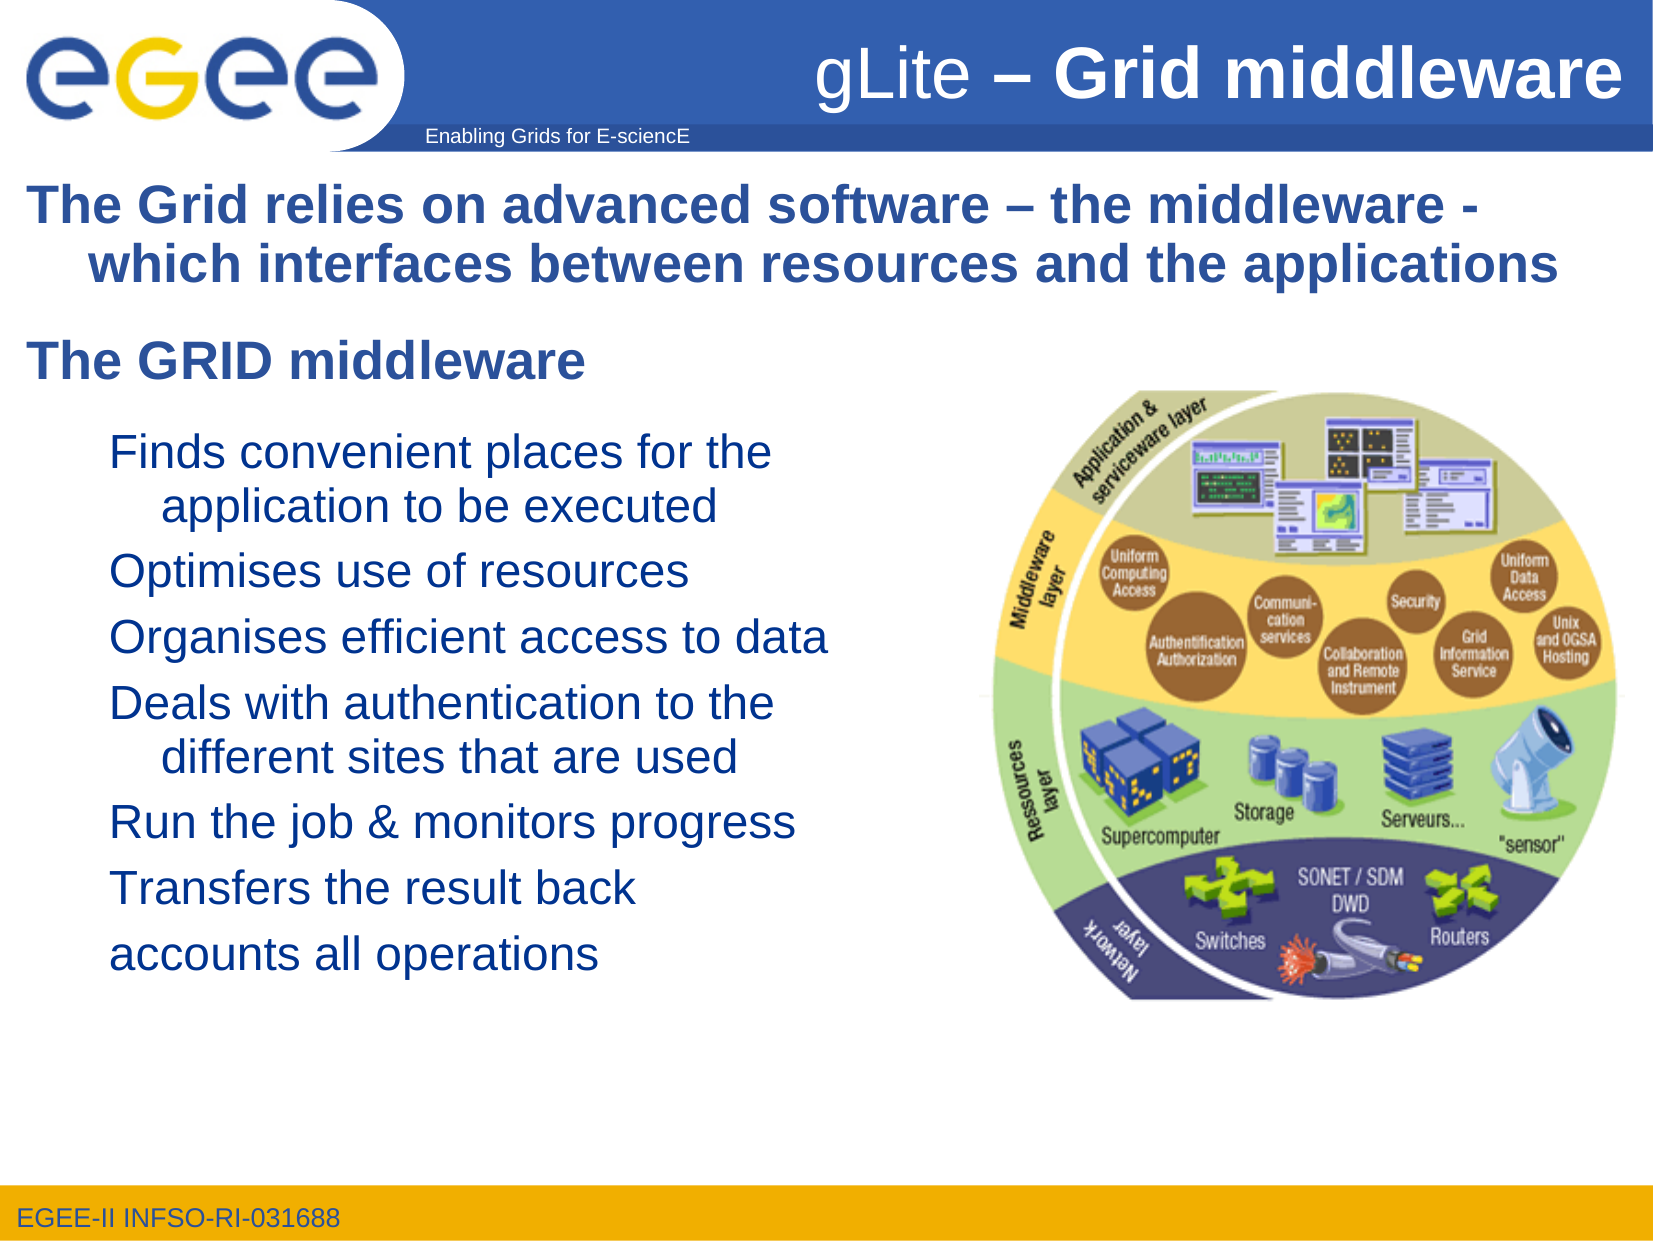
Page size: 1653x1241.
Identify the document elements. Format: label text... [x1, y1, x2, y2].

picture [20, 33, 385, 123]
list The Grid relies on advanced software – the middleware - which interfaces between resources and the applications The GRID middleware Finds convenient places for the application to be executed Optimises use of resources Organises efficient access to data Deals with authentication to the different sites that are used Run the job & monitors progress Transfers the result back accounts all operations [26, 176, 1580, 1114]
title gLite – Grid middleware [407, 31, 1626, 118]
picture [979, 383, 1625, 1004]
